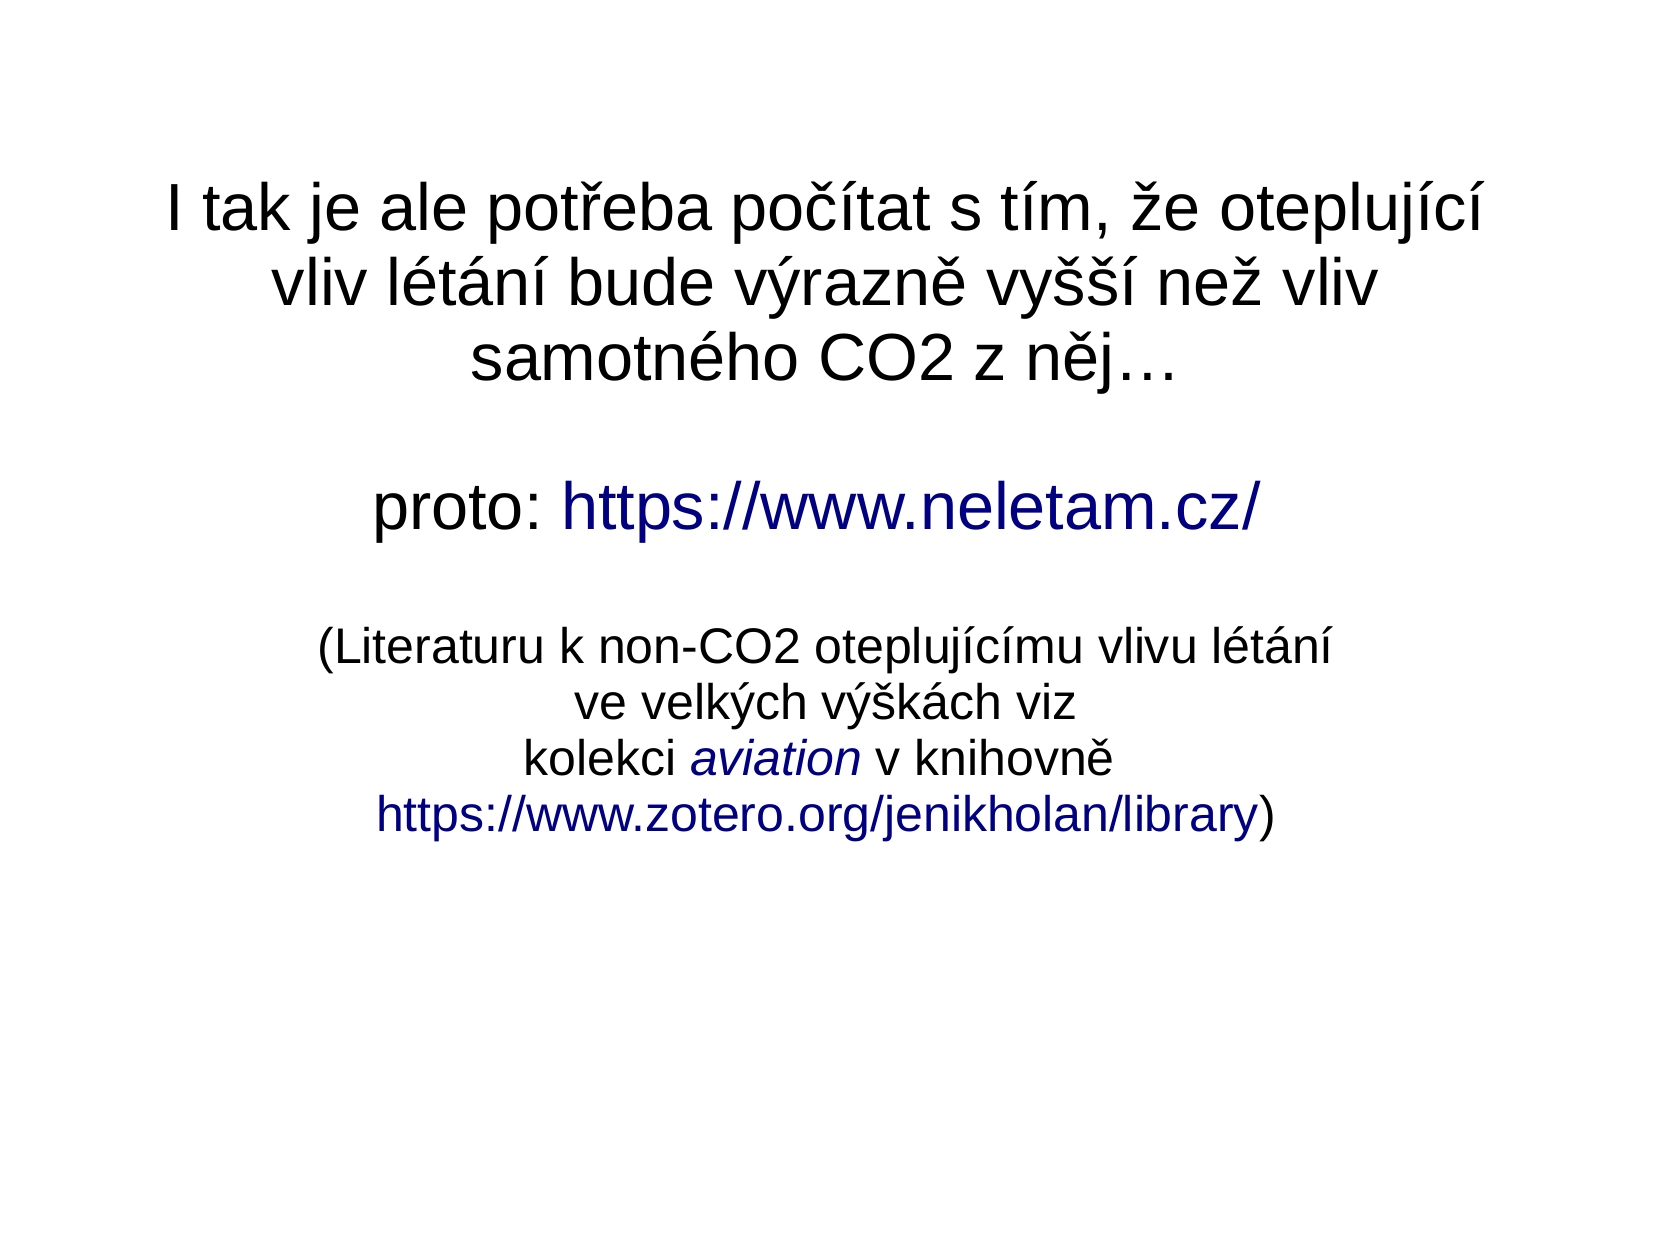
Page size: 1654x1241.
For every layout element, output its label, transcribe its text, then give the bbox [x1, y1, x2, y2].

title I tak je ale potřeba počítat s tím, že oteplující vliv létání bude výrazně vyšší než vliv samotného CO2 z něj… proto: https://www.neletam.cz/ (Literaturu k non-CO2 oteplujícímu vlivu létání ve velkých výškách viz kolekci aviation v knihovně https://www.zotero.org/jenikholan/library) [147, 170, 1506, 842]
